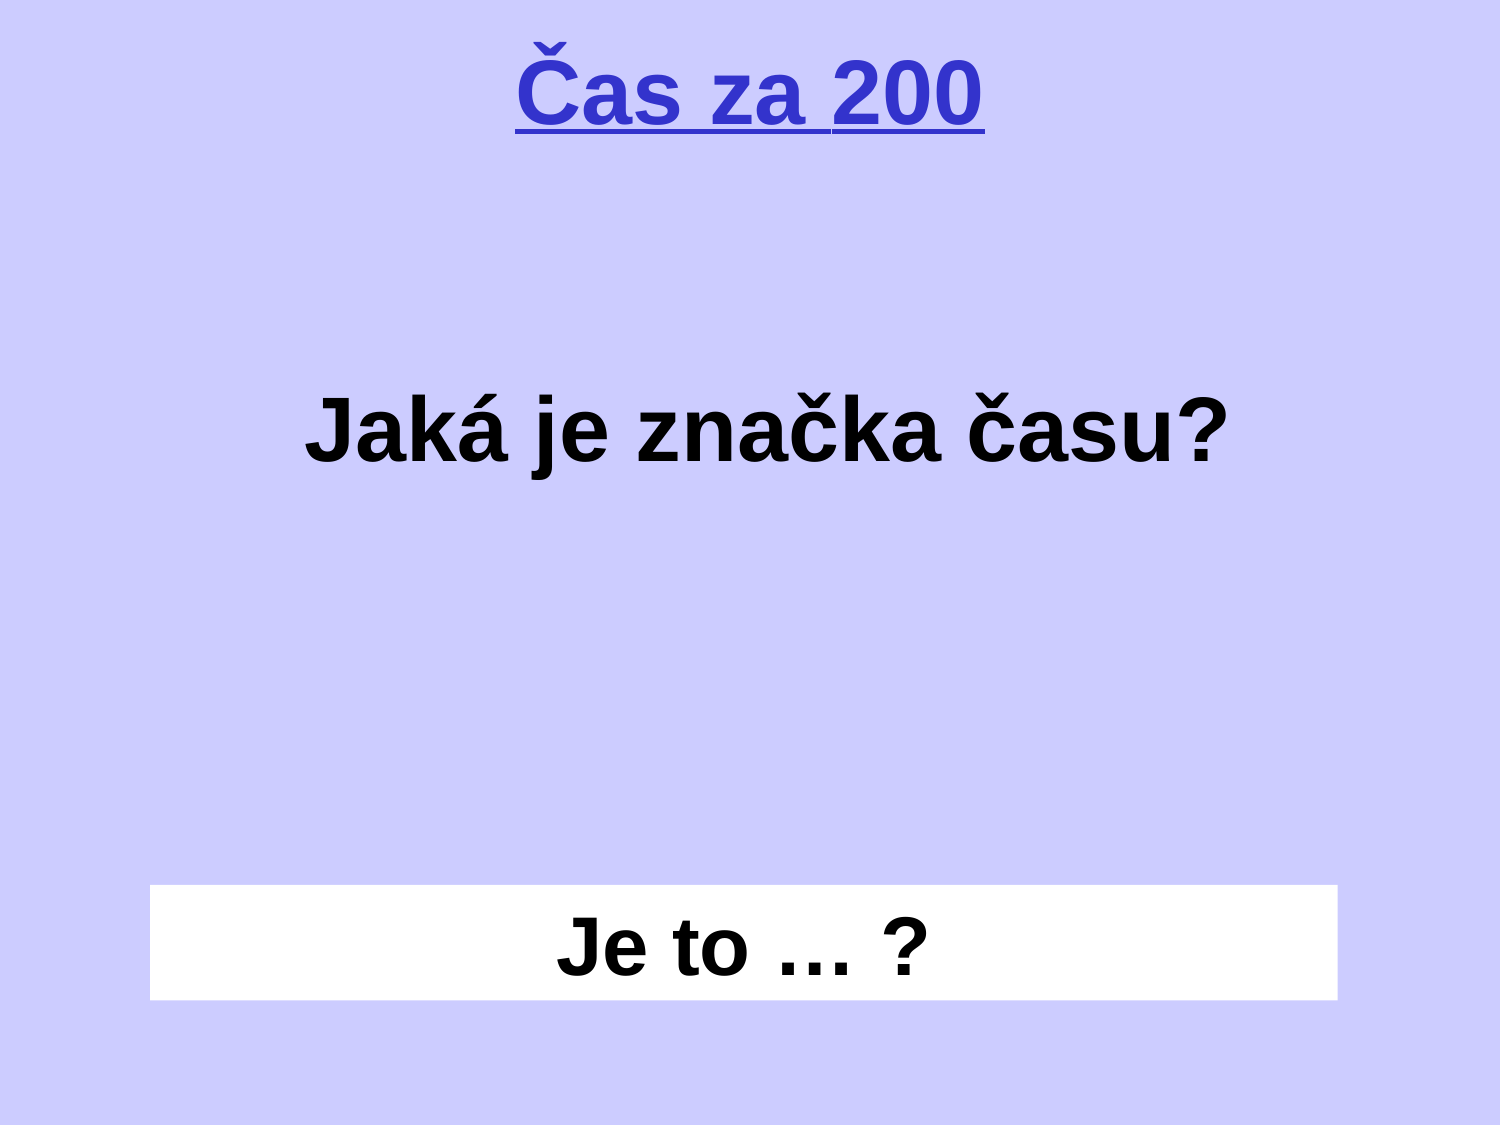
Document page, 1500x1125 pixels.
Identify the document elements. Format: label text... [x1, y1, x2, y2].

text_box Jaká je značka času? [112, 361, 1426, 488]
text_box Čas za 200 [0, 24, 1500, 151]
text_box Je to … ? [150, 884, 1338, 1001]
